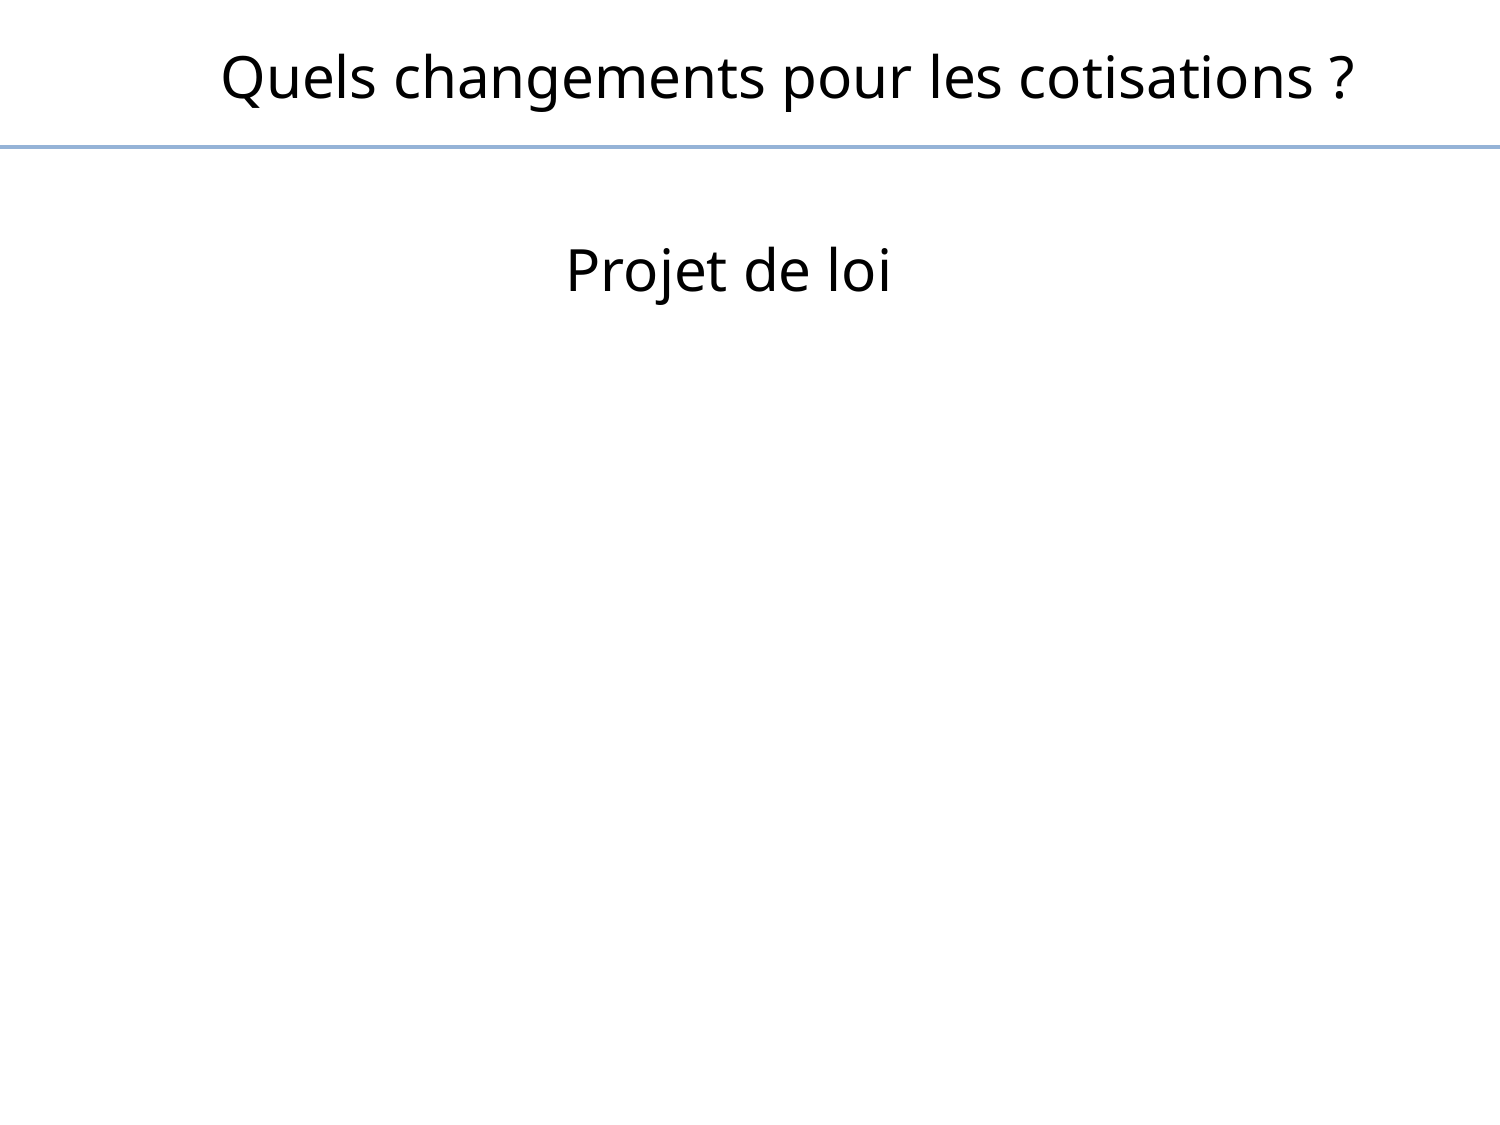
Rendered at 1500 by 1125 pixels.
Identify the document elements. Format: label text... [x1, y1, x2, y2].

text_box Quels changements pour les cotisations ? [172, 32, 1403, 118]
text_box Projet de loi [60, 225, 1398, 311]
